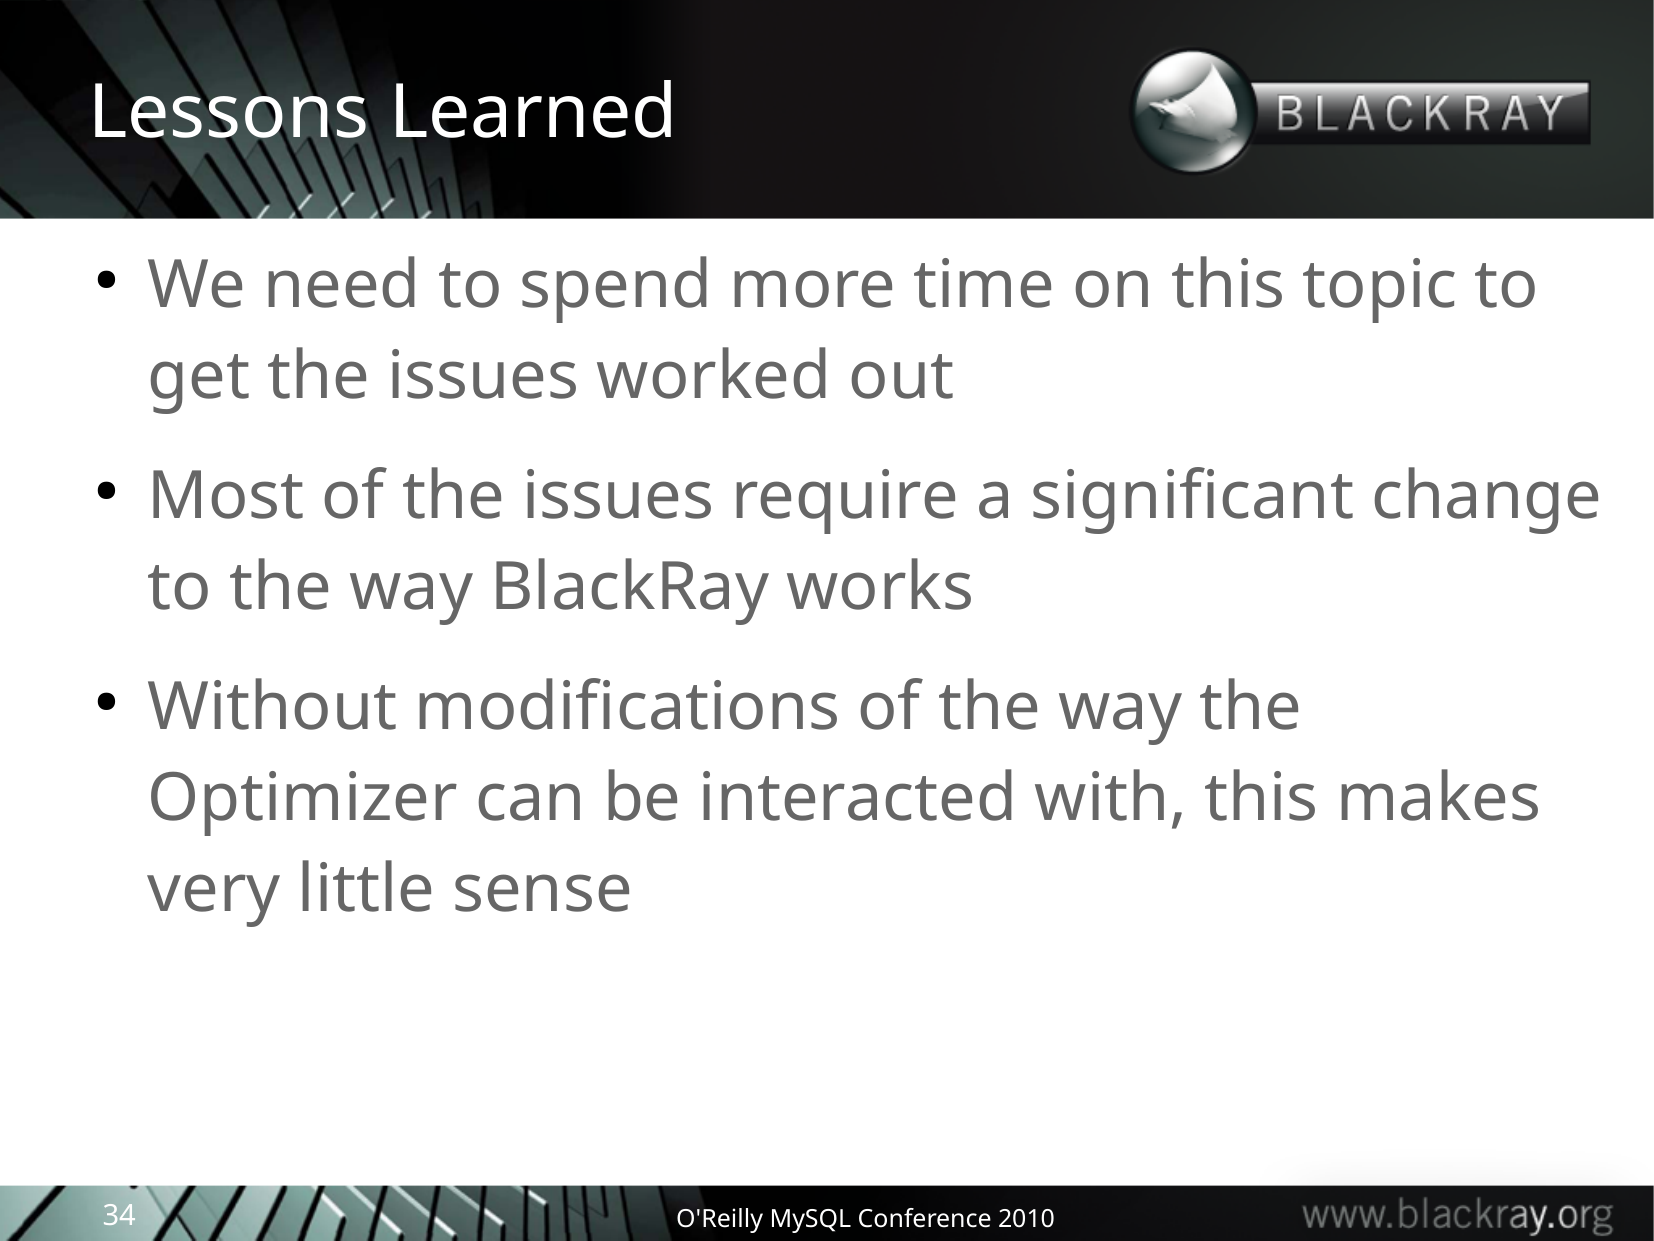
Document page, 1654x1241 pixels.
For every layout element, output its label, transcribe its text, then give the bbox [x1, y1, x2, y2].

list We need to spend more time on this topic to get the issues worked out Most of the issues require a significant change to the way BlackRay works Without modifications of the way the Optimizer can be interacted with, this makes very little sense [76, 236, 1625, 1137]
title Lessons Learned [88, 46, 1577, 170]
picture [0, 0, 1654, 1241]
